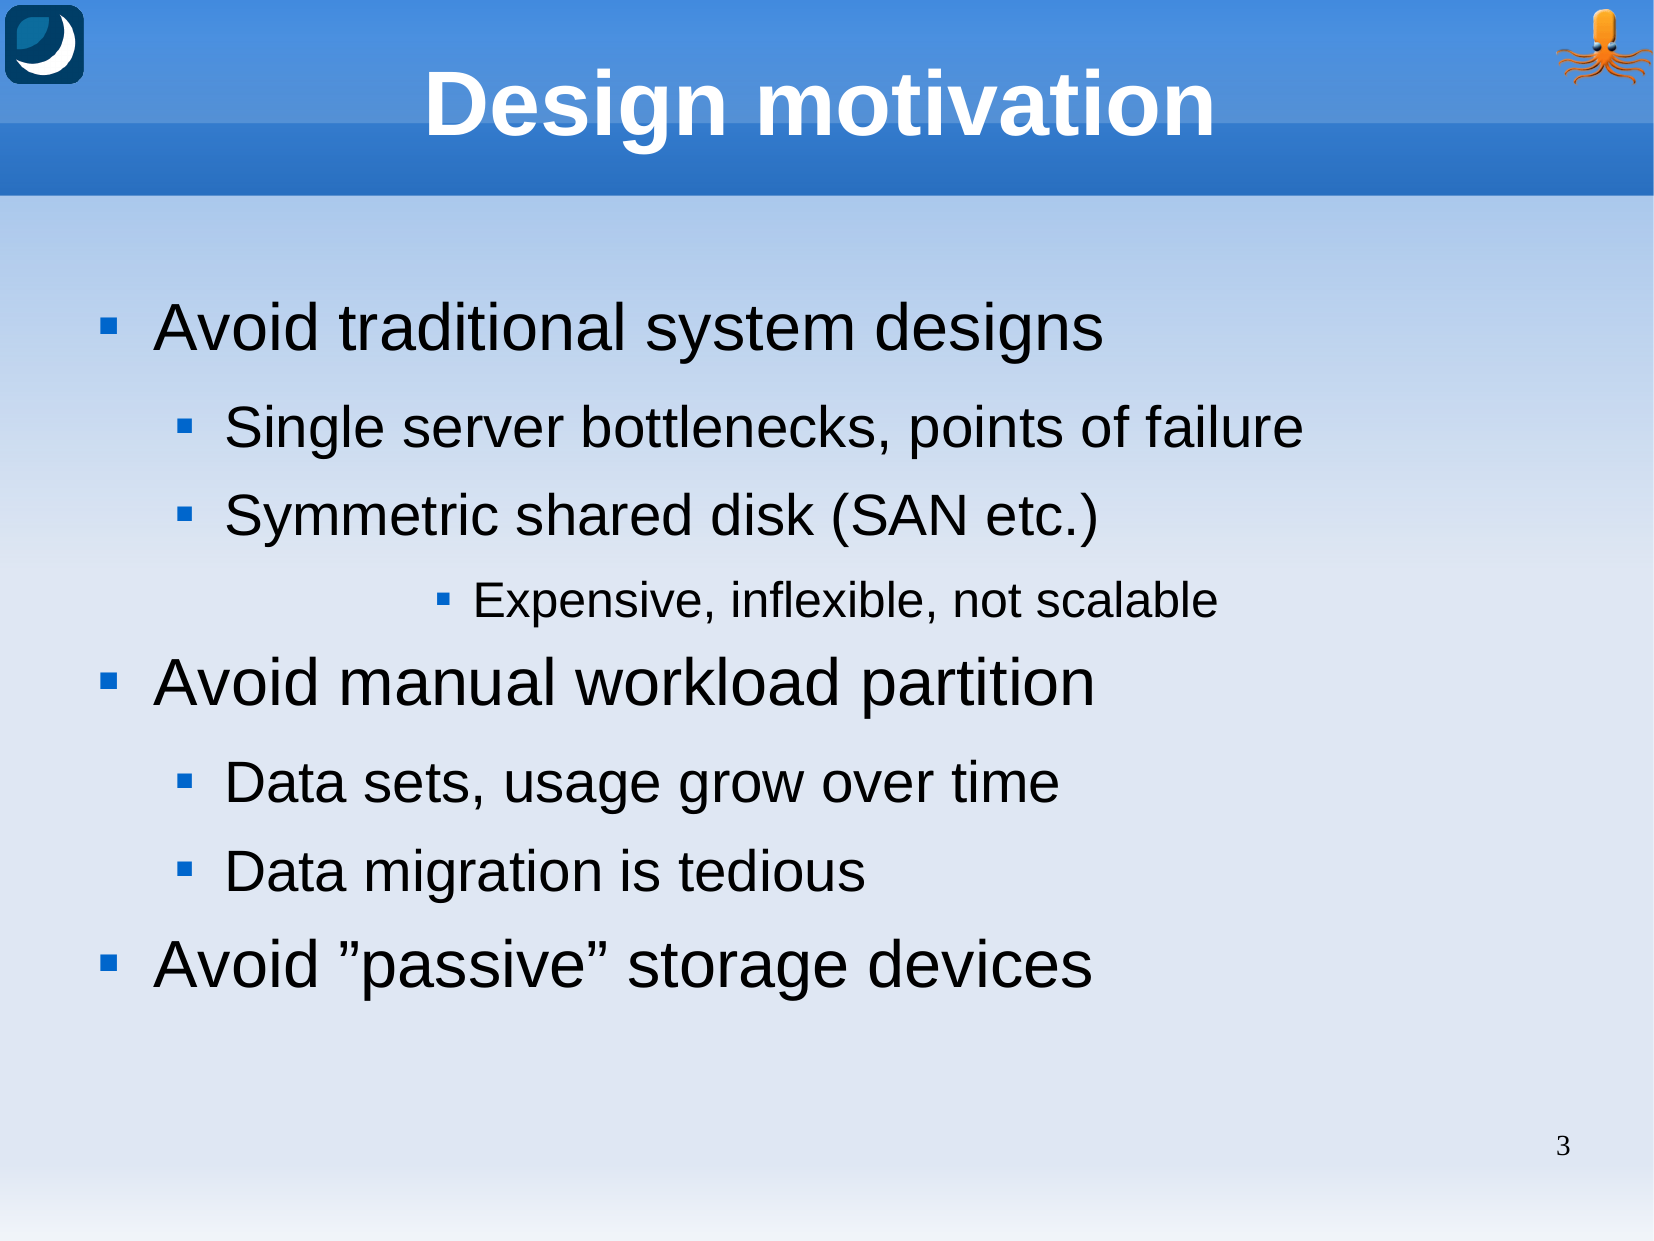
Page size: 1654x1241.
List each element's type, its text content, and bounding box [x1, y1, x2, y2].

title Design motivation [76, 7, 1565, 200]
picture [0, 0, 1654, 1241]
list Avoid traditional system designs Single server bottlenecks, points of failure Symmetric shared disk (SAN etc.) Expensive, inflexible, not scalable Avoid manual workload partition Data sets, usage grow over time Data migration is tedious Avoid ”passive” storage devices [82, 290, 1571, 1094]
